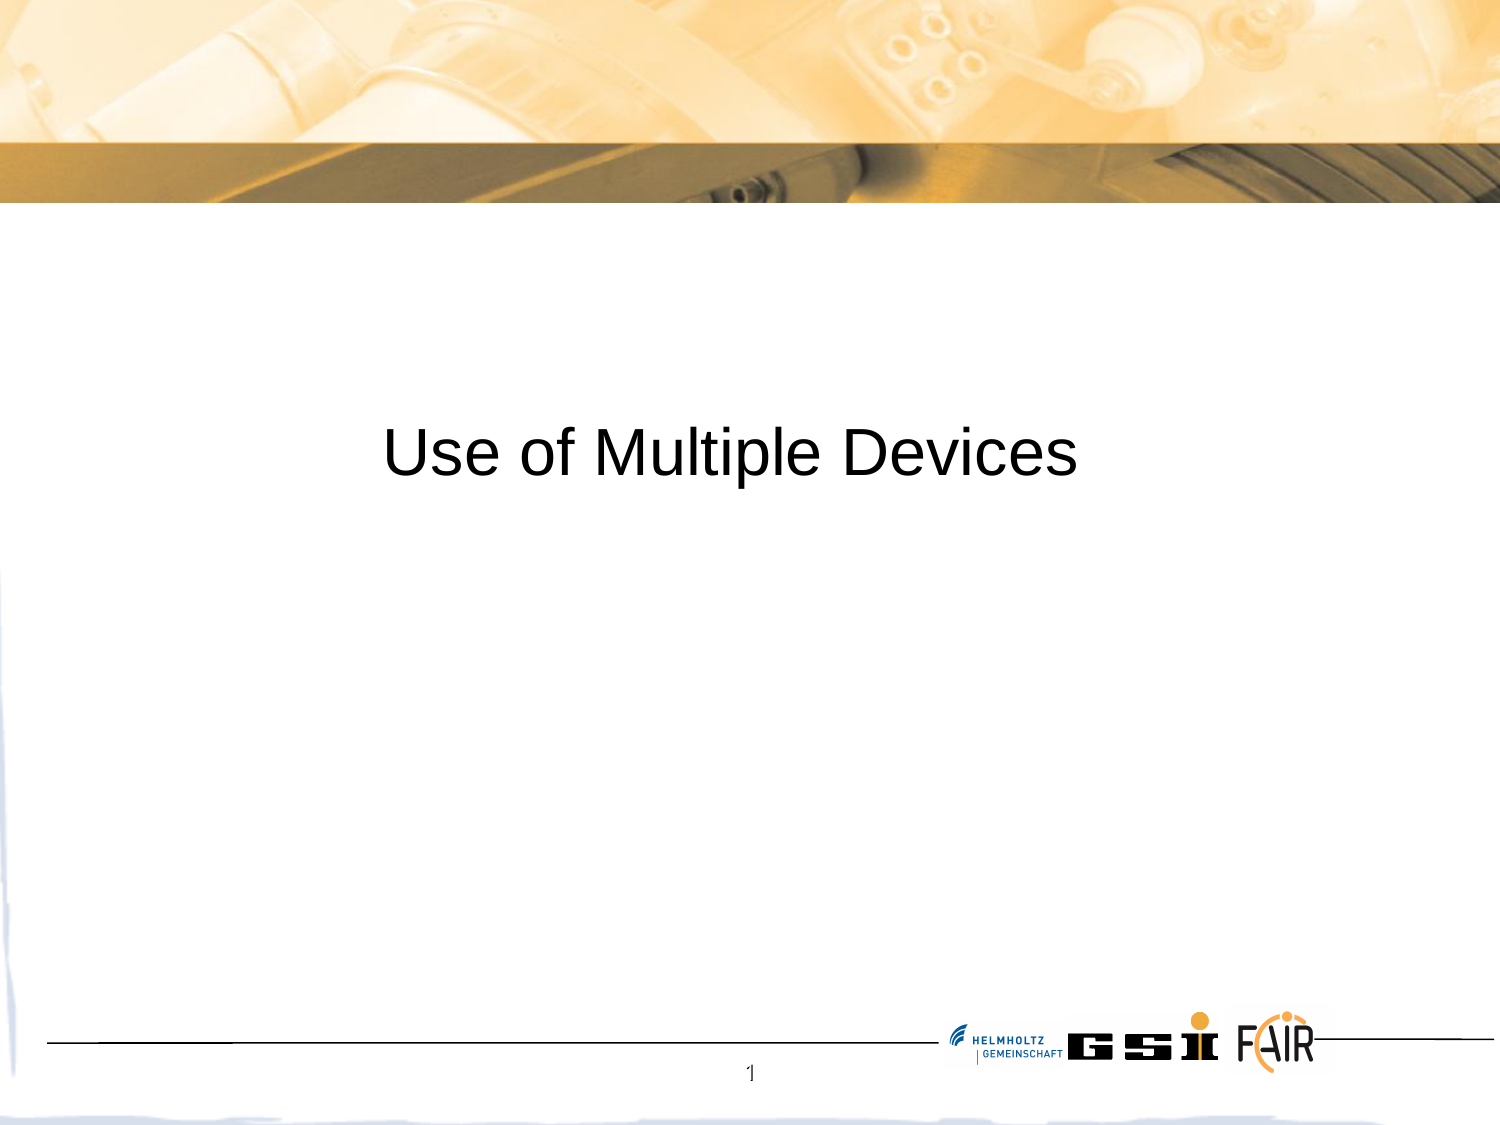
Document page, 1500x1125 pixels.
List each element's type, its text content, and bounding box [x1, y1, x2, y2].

text_box <Foliennummer> [687, 1042, 813, 1103]
text_box Use of Multiple Devices [367, 401, 1368, 497]
picture [0, 0, 1500, 1125]
